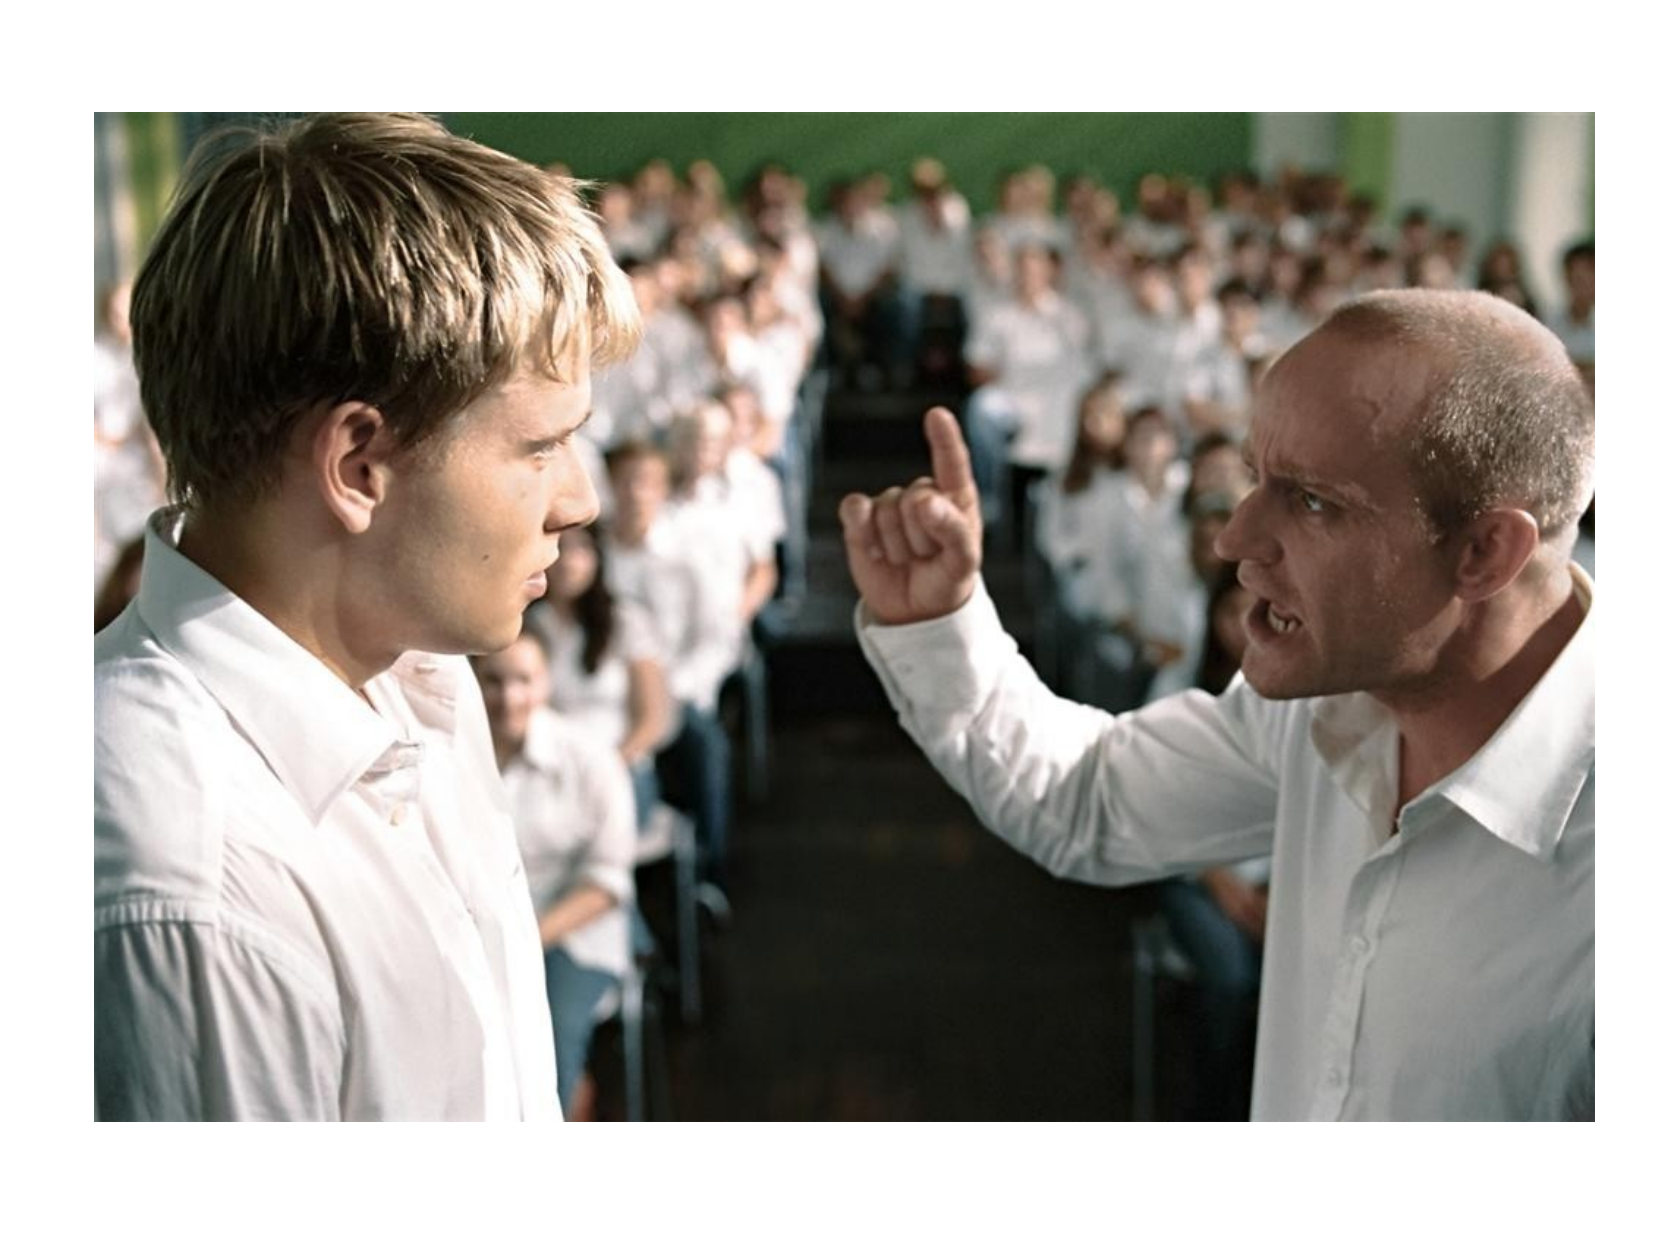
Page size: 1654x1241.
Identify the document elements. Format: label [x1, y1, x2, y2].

picture [94, 112, 1595, 1122]
